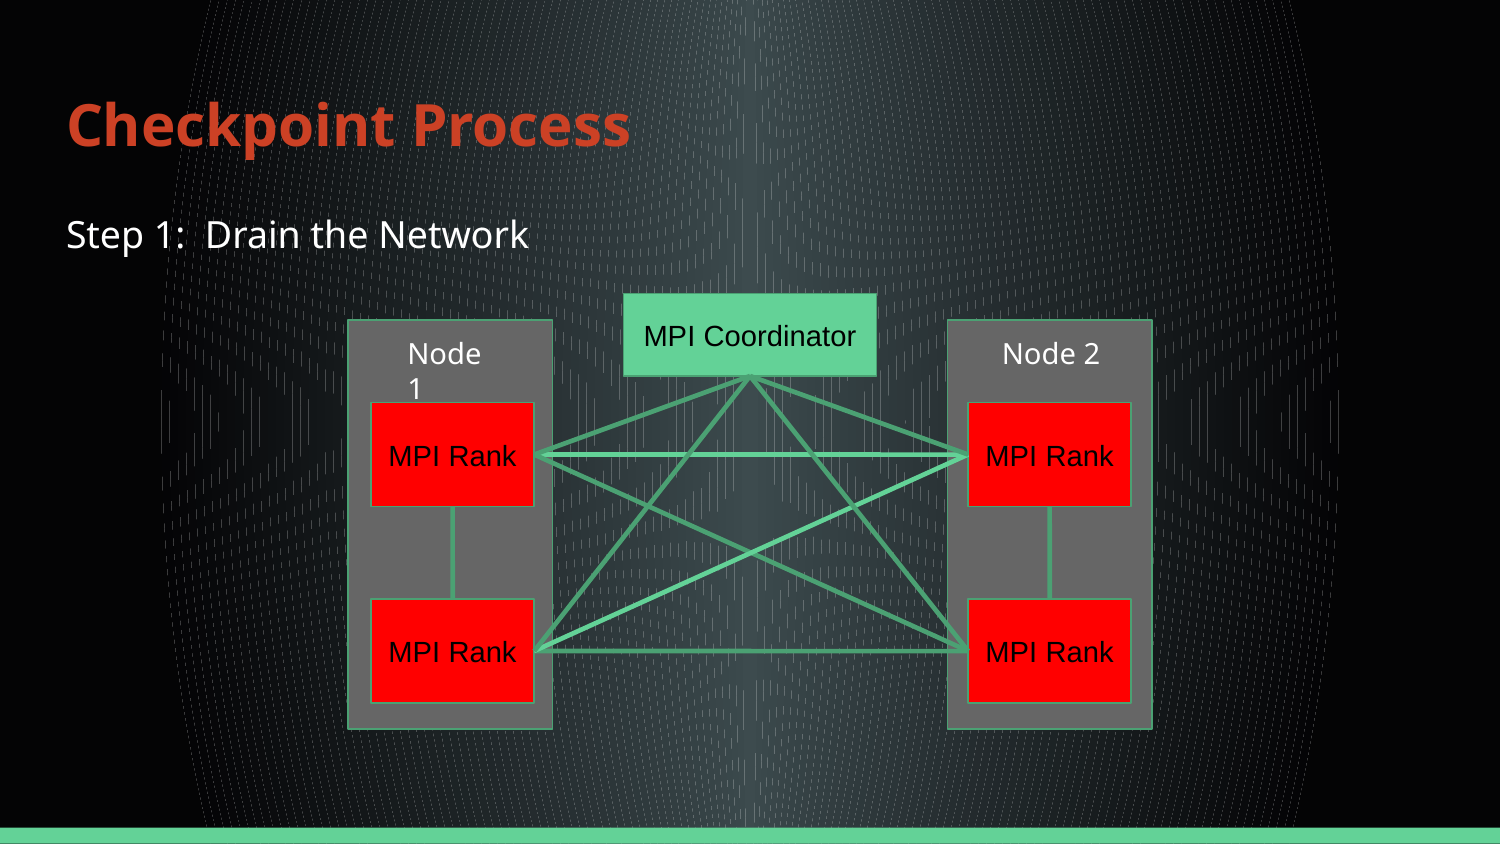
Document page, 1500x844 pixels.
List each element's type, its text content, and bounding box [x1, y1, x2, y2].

text_box [947, 630, 958, 643]
list Step 1: Drain the Network [51, 189, 1449, 771]
text_box [348, 320, 553, 729]
title Checkpoint Process [51, 72, 1449, 167]
text_box [947, 320, 1152, 729]
text_box MPI Rank [371, 402, 535, 507]
text_box Node 1 [392, 320, 513, 376]
text_box [455, 458, 553, 645]
text_box MPI Rank [968, 598, 1132, 704]
text_box MPI Rank [968, 402, 1132, 507]
text_box MPI Coordinator [623, 293, 877, 376]
text_box Node 2 [986, 320, 1120, 376]
text_box MPI Rank [371, 598, 535, 704]
text_box [545, 633, 553, 643]
text_box [947, 458, 1047, 645]
